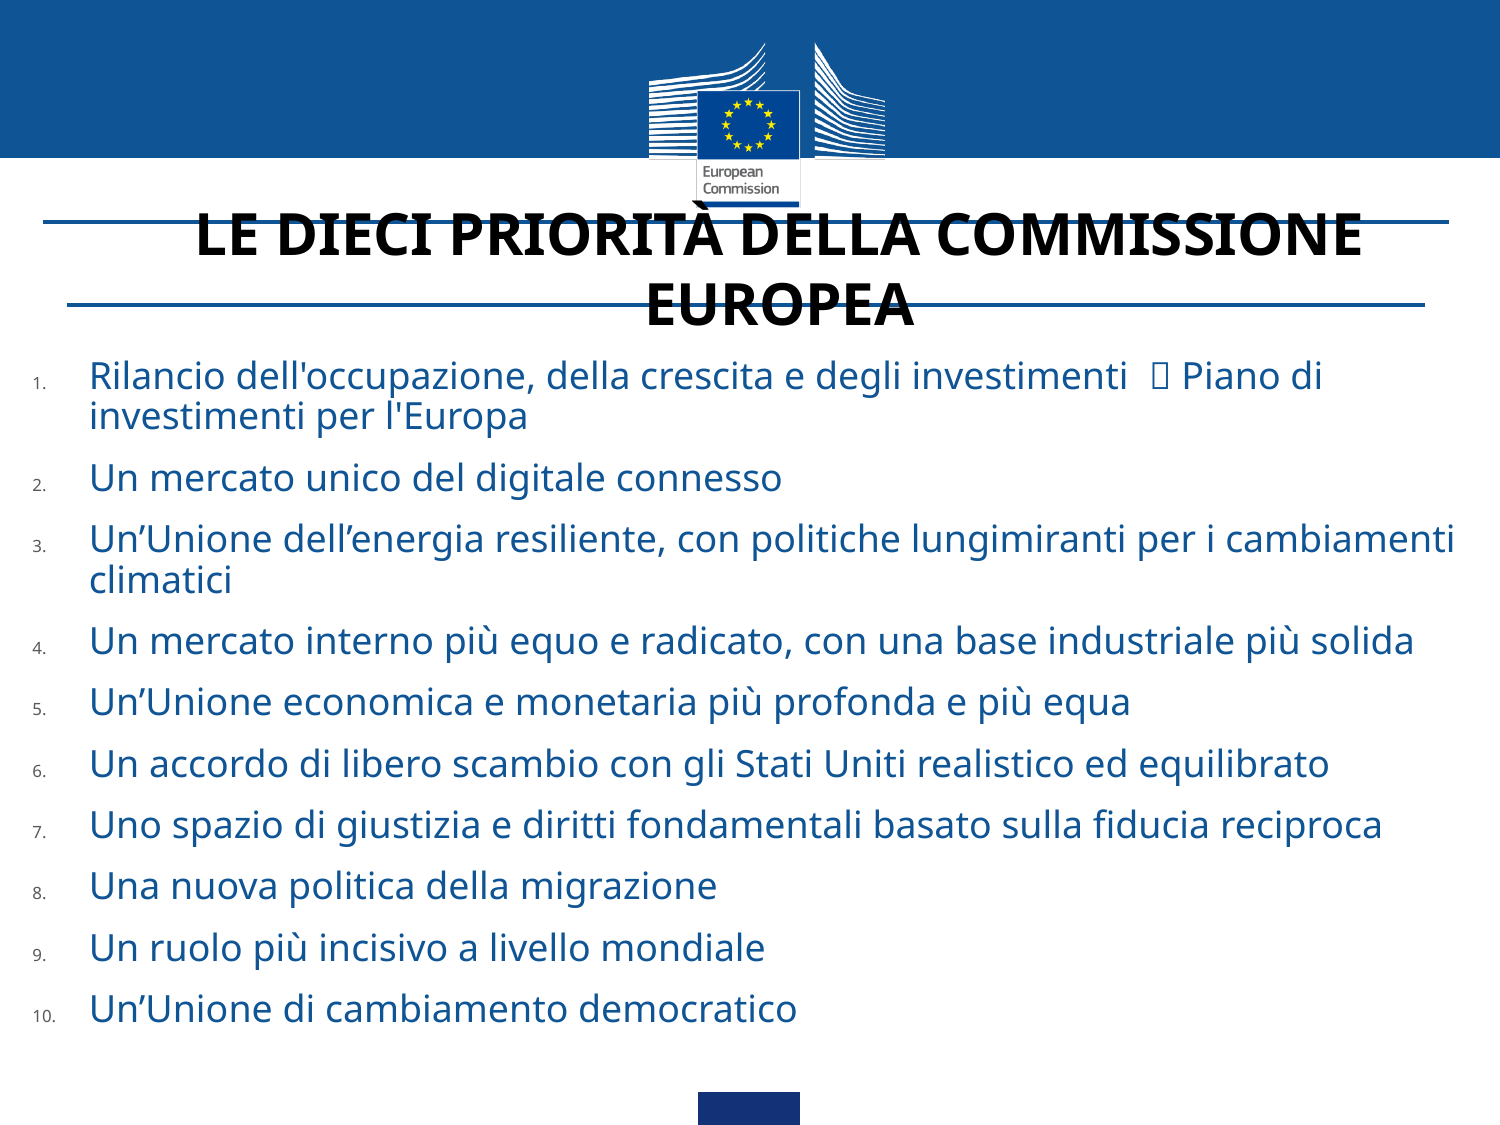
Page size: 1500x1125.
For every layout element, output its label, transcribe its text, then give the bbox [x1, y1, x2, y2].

text_box LE DIECI PRIORITÀ DELLA COMMISSIONE EUROPEA [0, 175, 1500, 329]
picture [649, 42, 885, 175]
list Rilancio dell'occupazione, della crescita e degli investimenti  Piano di investimenti per l'Europa Un mercato unico del digitale connesso Un’Unione dell’energia resiliente, con politiche lungimiranti per i cambiamenti climatici Un mercato interno più equo e radicato, con una base industriale più solida Un’Unione economica e monetaria più profonda e più equa Un accordo di libero scambio con gli Stati Uniti realistico ed equilibrato Uno spazio di giustizia e diritti fondamentali basato sulla fiducia reciproca Una nuova politica della migrazione Un ruolo più incisivo a livello mondiale Un’Unione di cambiamento democratico [17, 349, 1500, 1125]
